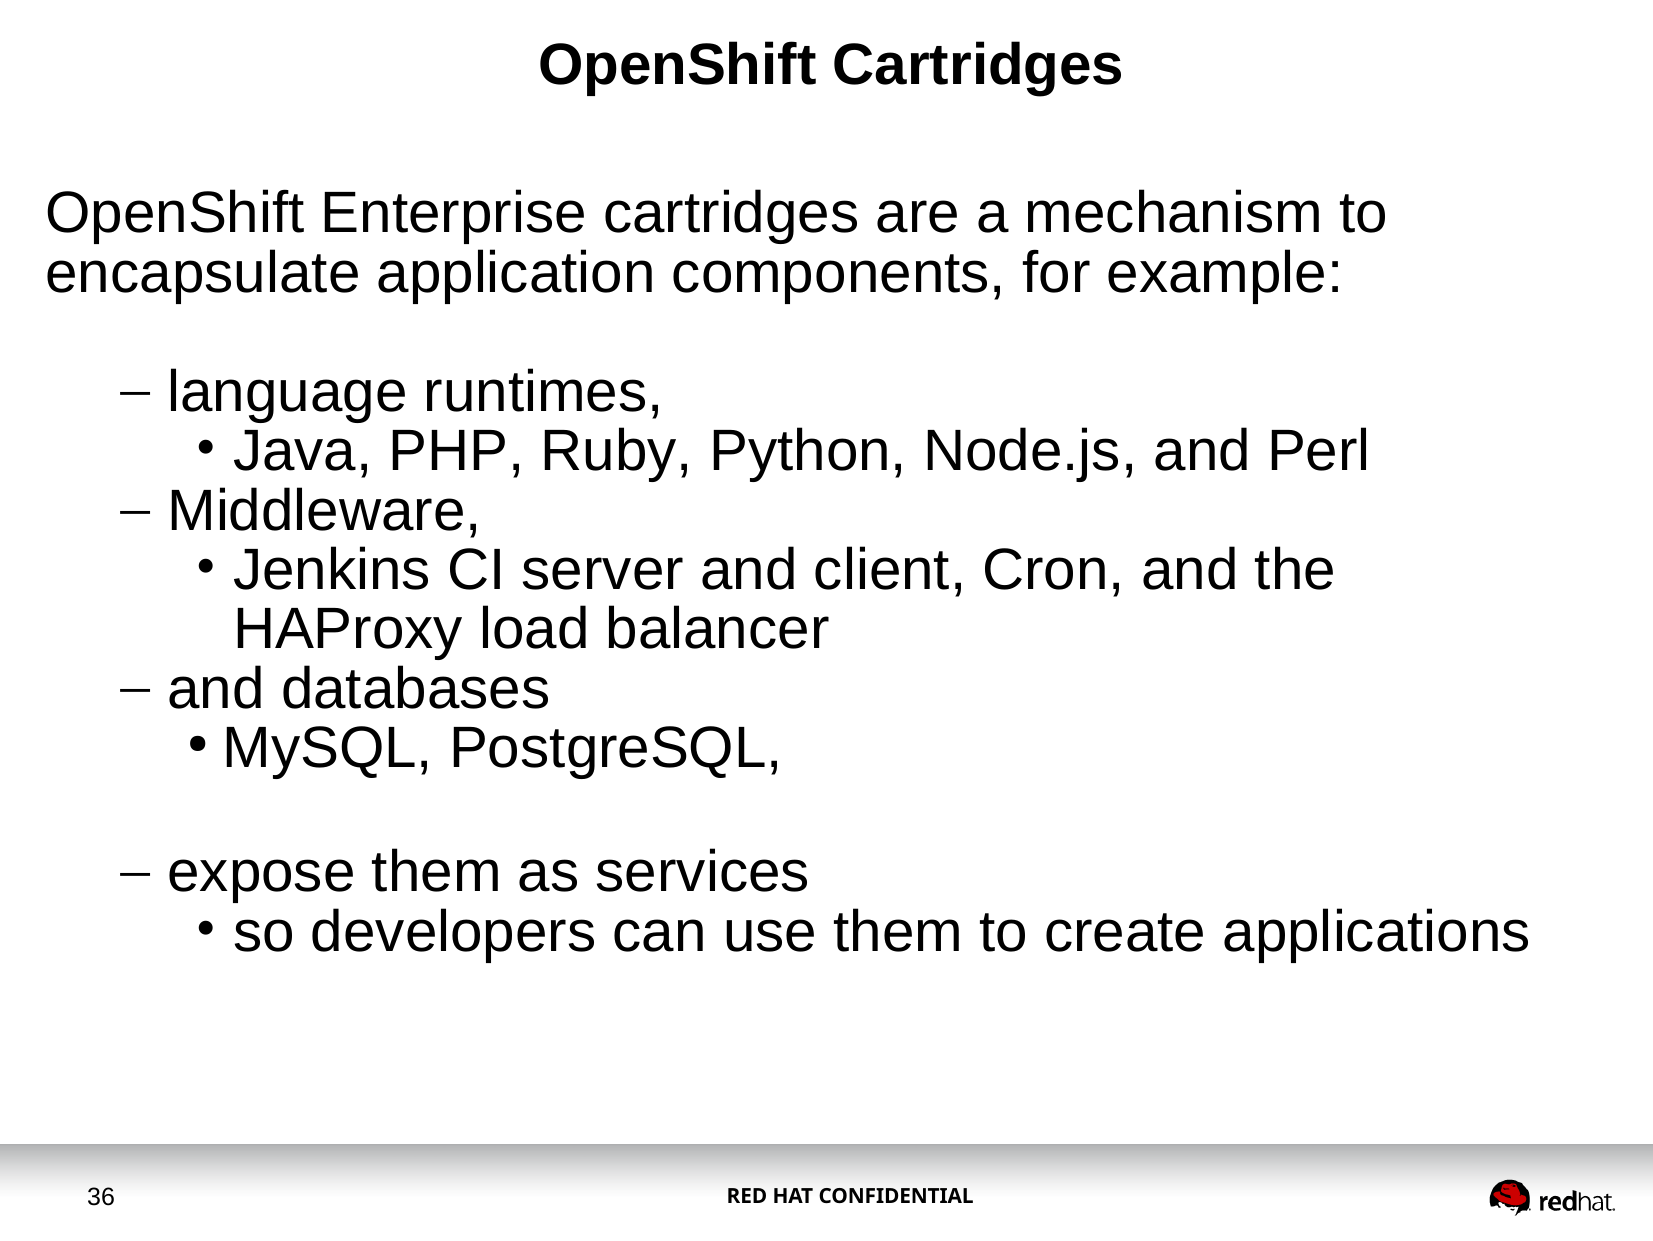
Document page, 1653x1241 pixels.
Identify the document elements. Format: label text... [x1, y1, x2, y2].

picture [0, 1144, 1653, 1241]
text_box OpenShift Cartridges [254, 30, 1410, 115]
text_box OpenShift Enterprise cartridges are a mechanism to encapsulate application components, for example: language runtimes, Java, PHP, Ruby, Python, Node.js, and Perl Middleware, Jenkins CI server and client, Cron, and the HAProxy load balancer and databases MySQL, PostgreSQL, expose them as services so developers can use them to create applications [30, 177, 1591, 1010]
